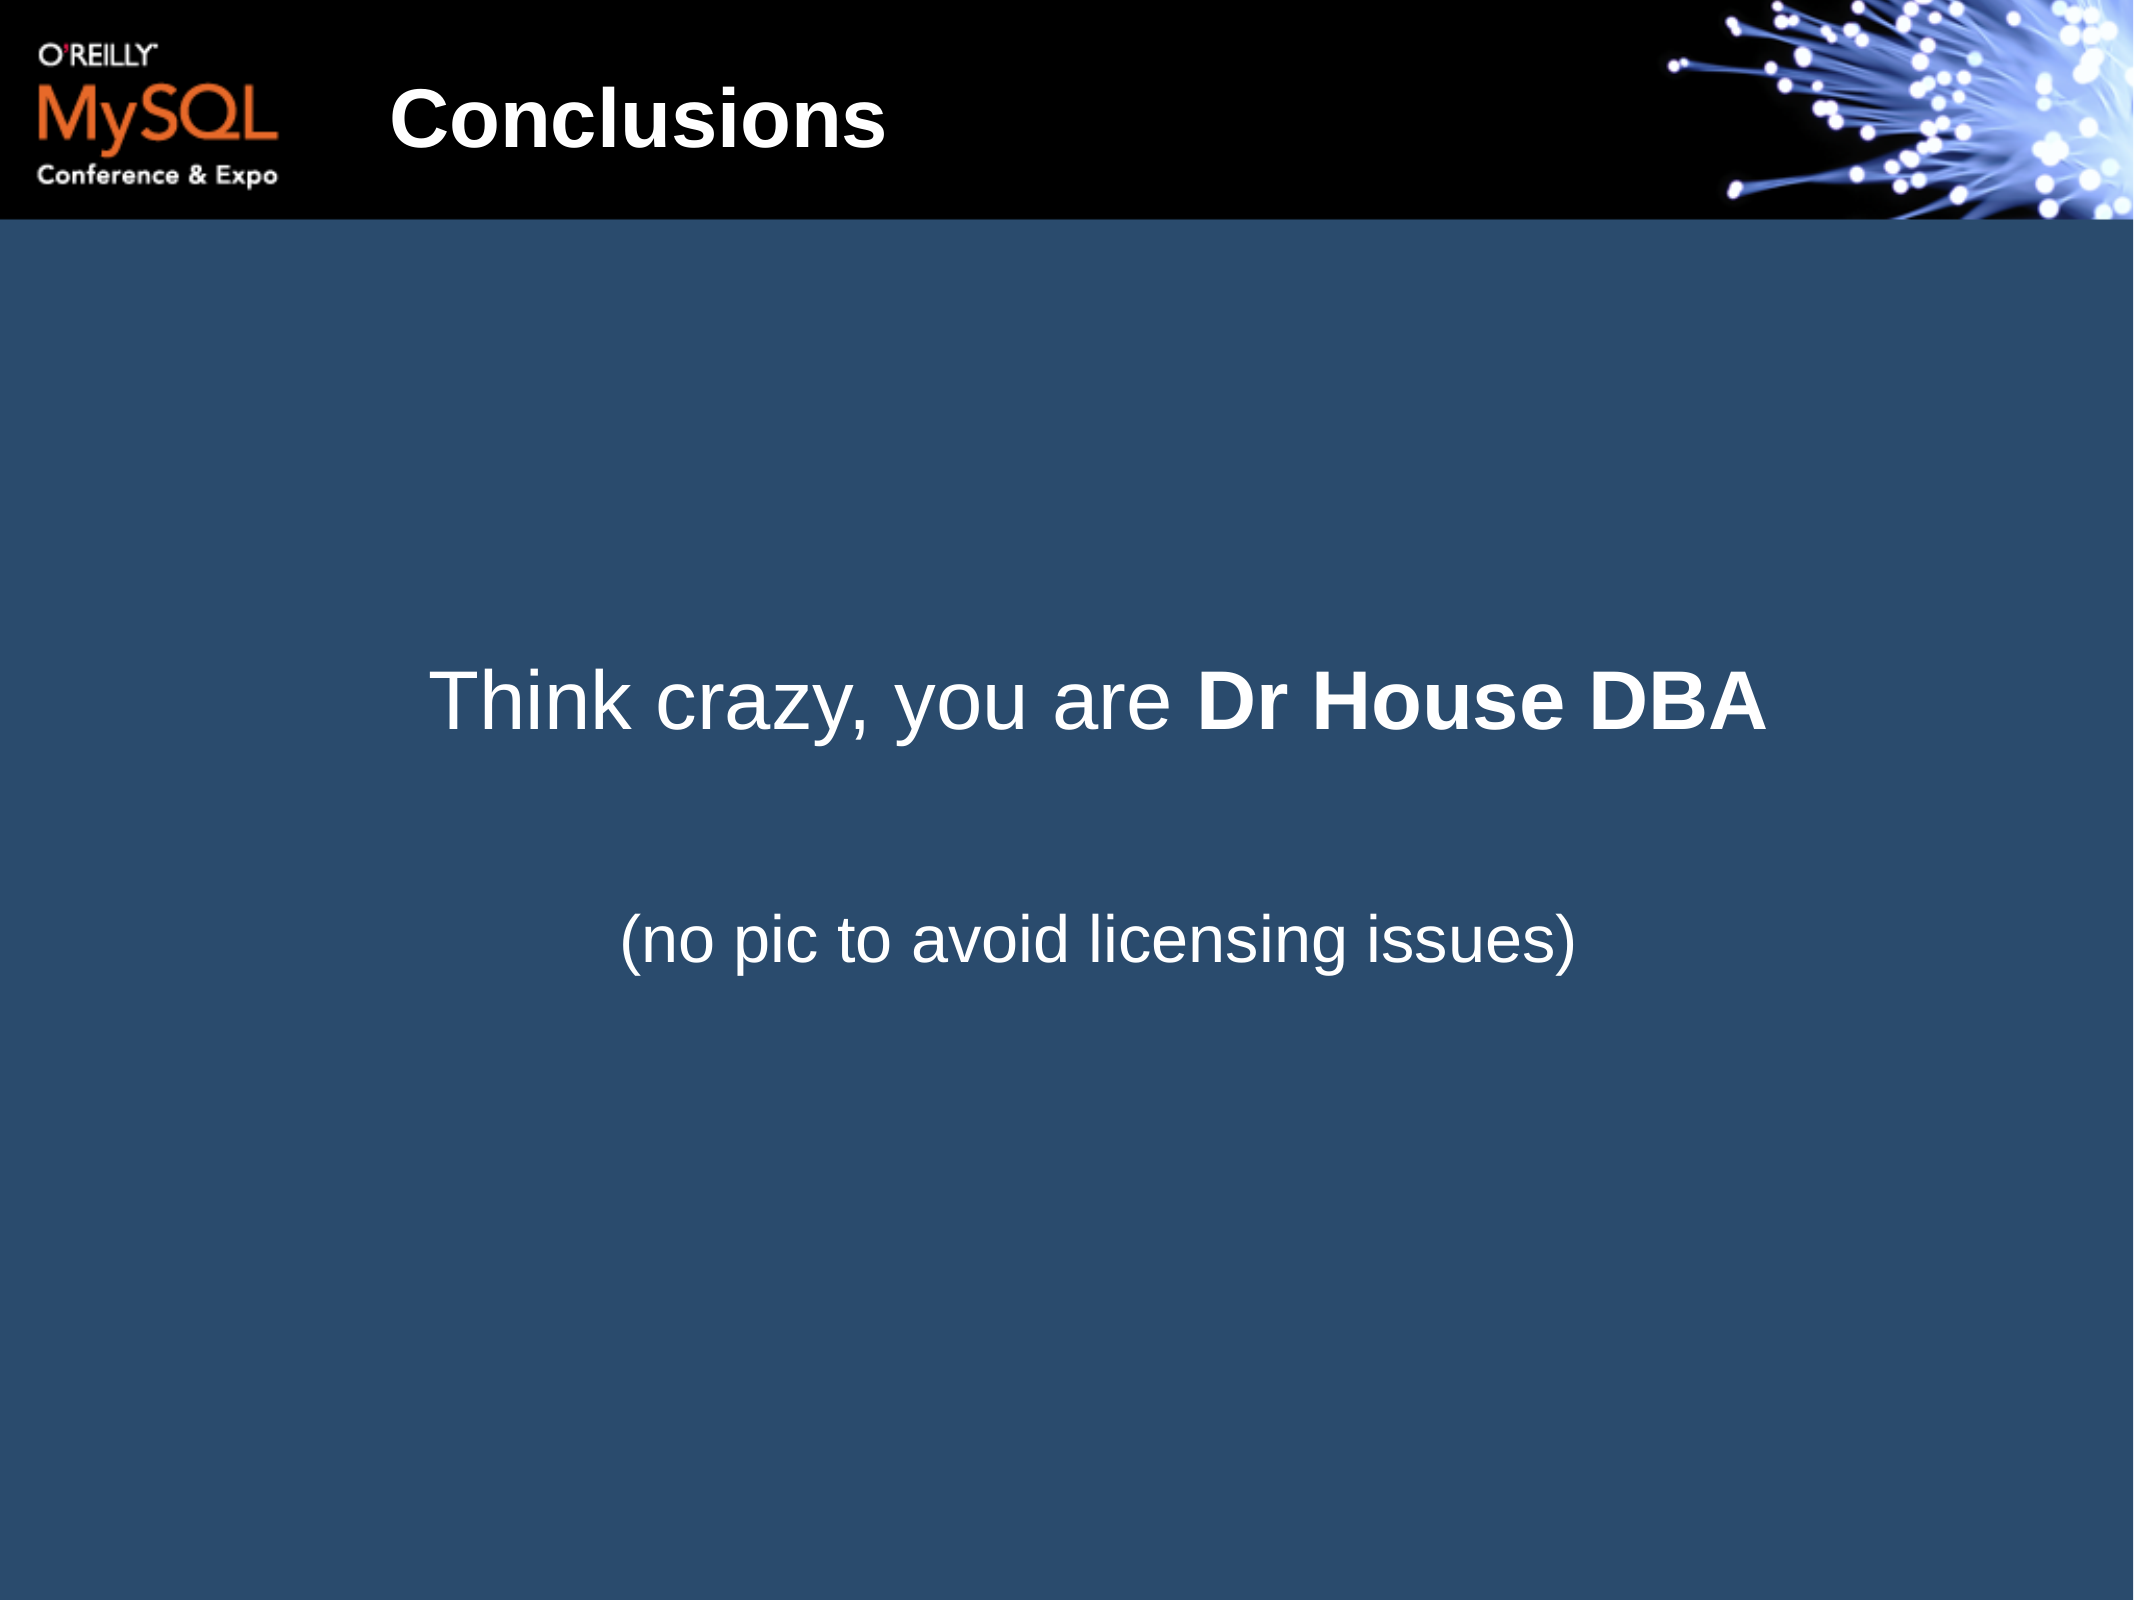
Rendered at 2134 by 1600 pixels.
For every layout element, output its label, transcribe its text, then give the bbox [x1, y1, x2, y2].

picture [0, 0, 2134, 1600]
list Think crazy, you are Dr House DBA (no pic to avoid licensing issues) [0, 637, 2103, 1110]
title Conclusions [381, 36, 2103, 193]
